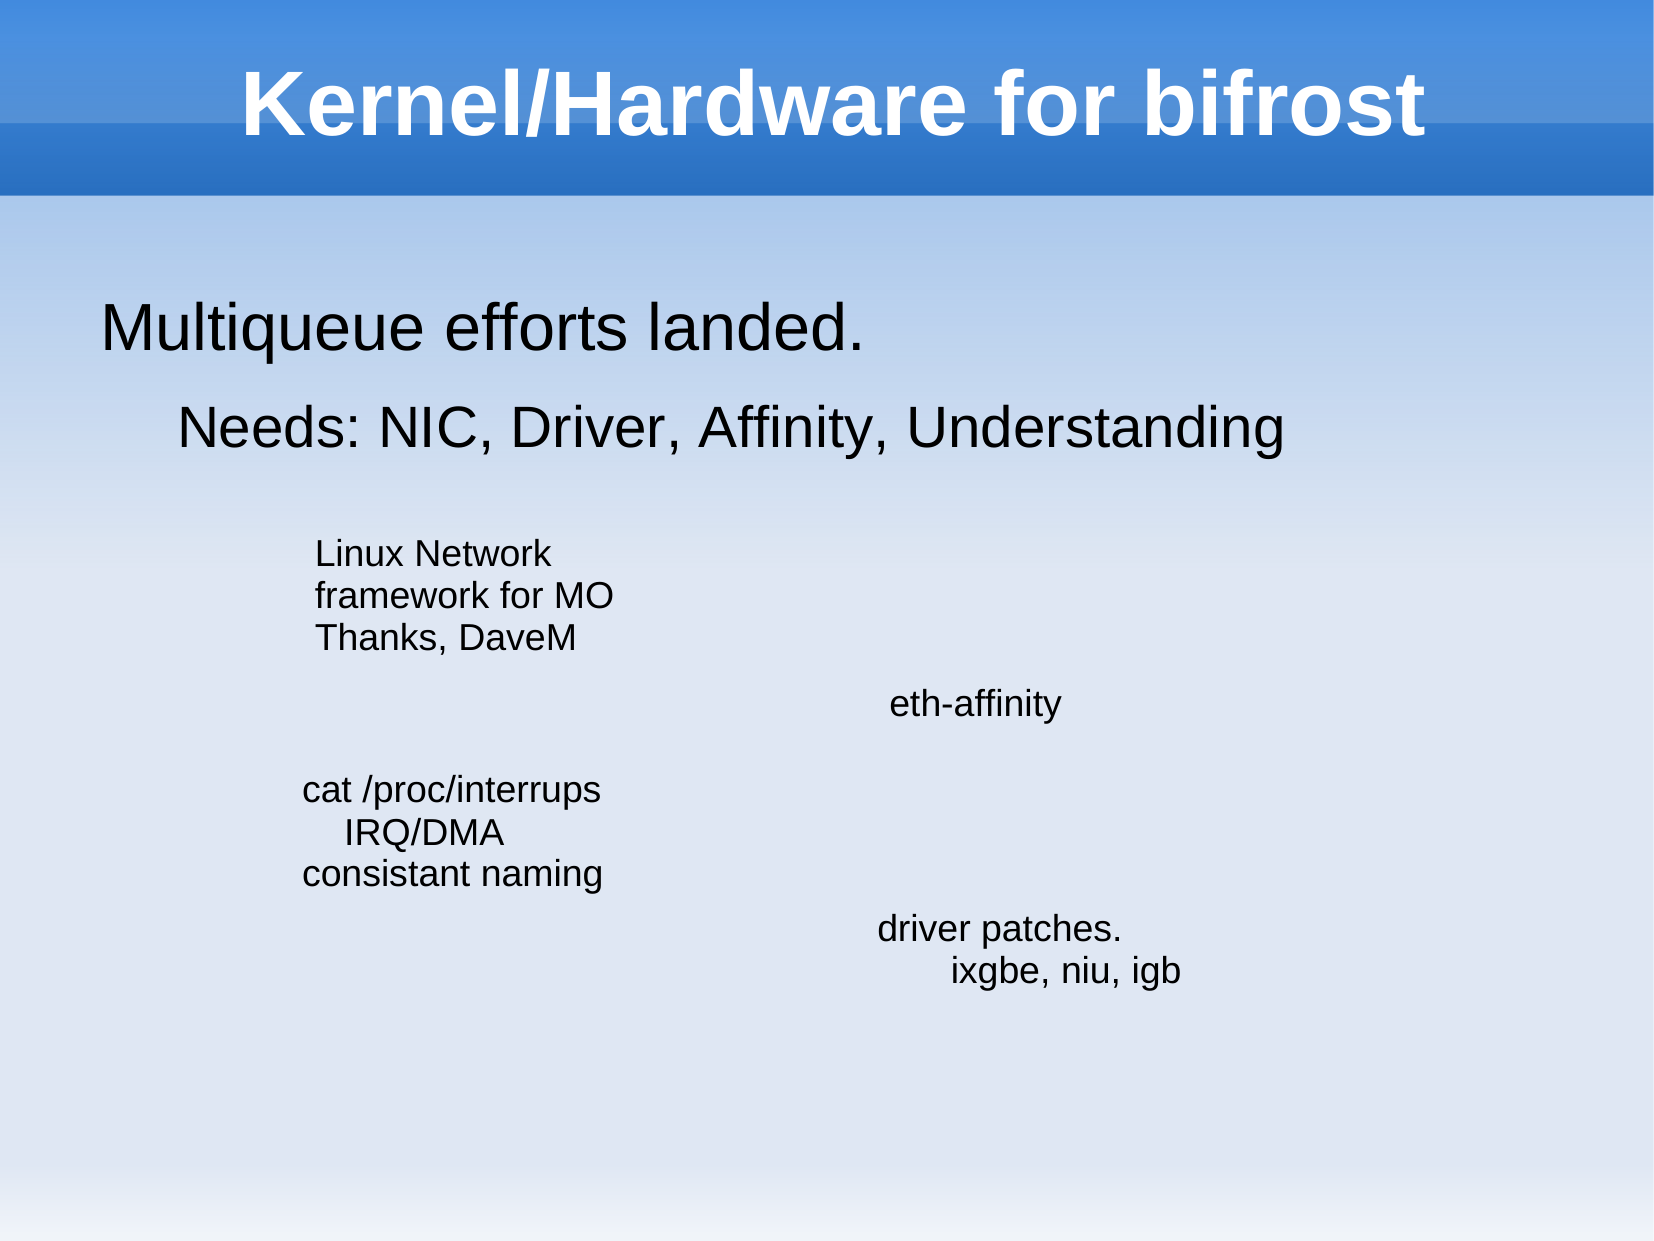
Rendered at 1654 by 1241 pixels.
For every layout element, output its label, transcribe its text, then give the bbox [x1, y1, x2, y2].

picture [0, 0, 1654, 1241]
text_box driver patches. ixgbe, niu, igb [862, 900, 1197, 1055]
title Kernel/Hardware for bifrost [76, 0, 1565, 208]
list Multiqueue efforts landed. Needs: NIC, Driver, Affinity, Understanding [82, 290, 1571, 1109]
text_box eth-affinity [874, 675, 1088, 737]
text_box cat /proc/interrups IRQ/DMA consistant naming [287, 761, 653, 916]
text_box Linux Network framework for MO Thanks, DaveM [300, 525, 634, 680]
